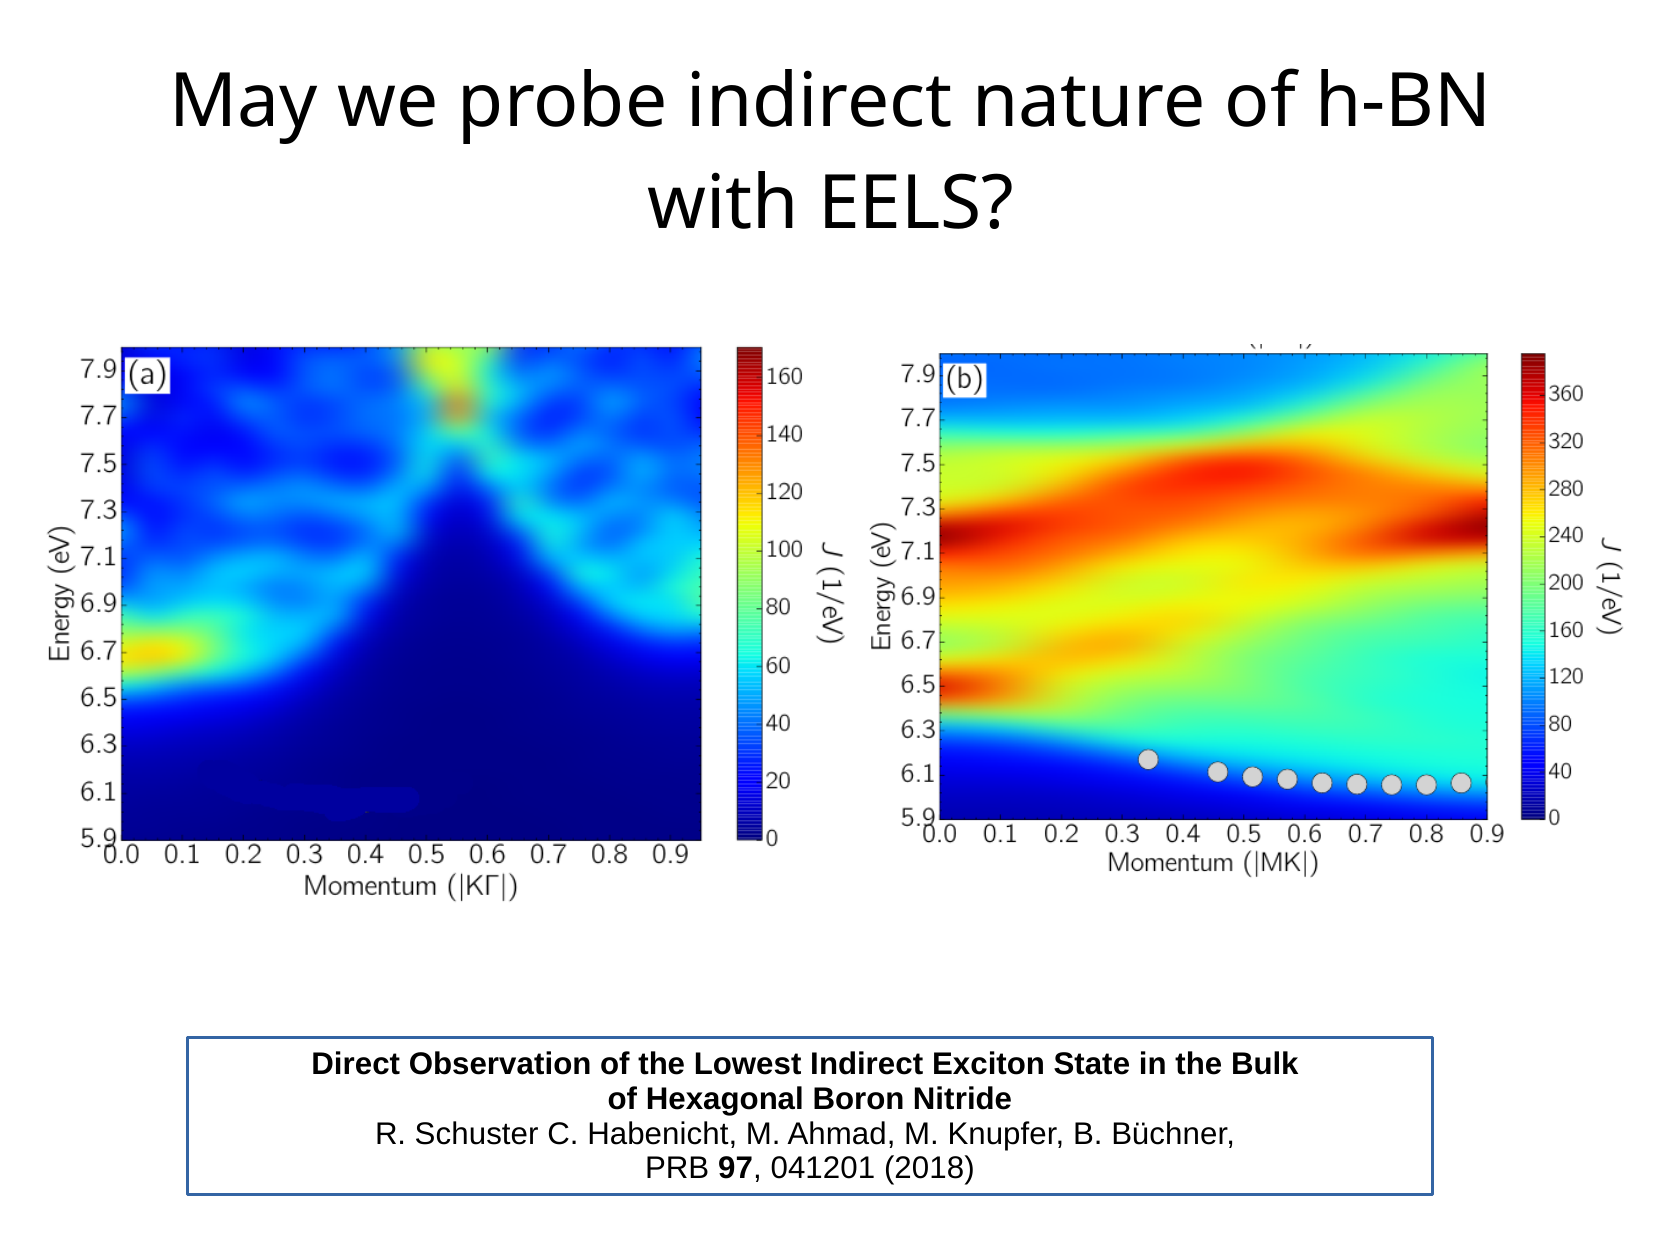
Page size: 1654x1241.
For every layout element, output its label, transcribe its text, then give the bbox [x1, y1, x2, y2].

title May we probe indirect nature of h-BN with EELS? [86, 55, 1576, 241]
picture [38, 335, 856, 906]
picture [869, 344, 1636, 886]
text_box Direct Observation of the Lowest Indirect Exciton State in the Bulk of Hexagonal Boron Nitride R. Schuster C. Habenicht, M. Ahmad, M. Knupfer, B. Büchner, PRB 97, 041201 (2018) [187, 1037, 1433, 1195]
